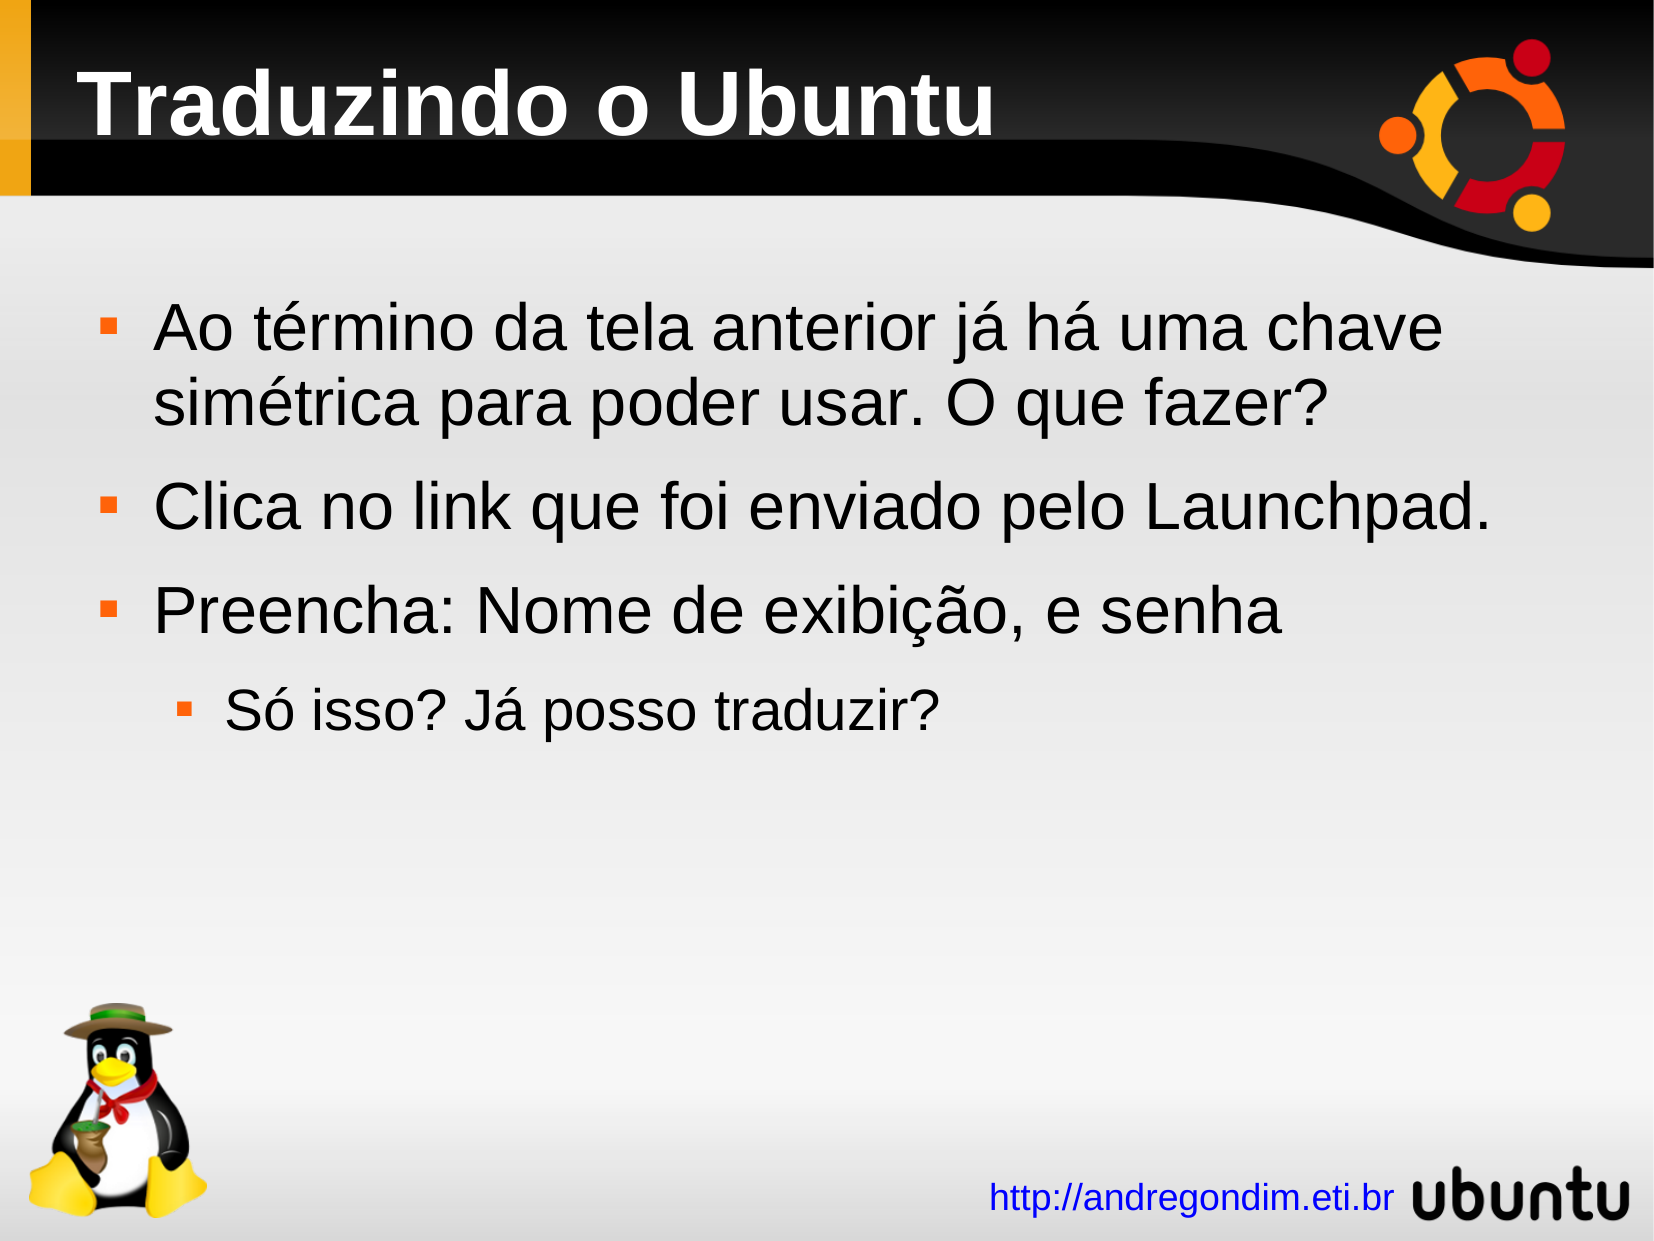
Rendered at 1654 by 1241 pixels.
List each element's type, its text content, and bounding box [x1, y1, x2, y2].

list Ao término da tela anterior já há uma chave simétrica para poder usar. O que fazer? Clica no link que foi enviado pelo Launchpad. Preencha: Nome de exibição, e senha Só isso? Já posso traduzir? [82, 290, 1571, 798]
picture [0, 0, 1654, 1241]
title Traduzindo o Ubuntu [76, 7, 1565, 200]
